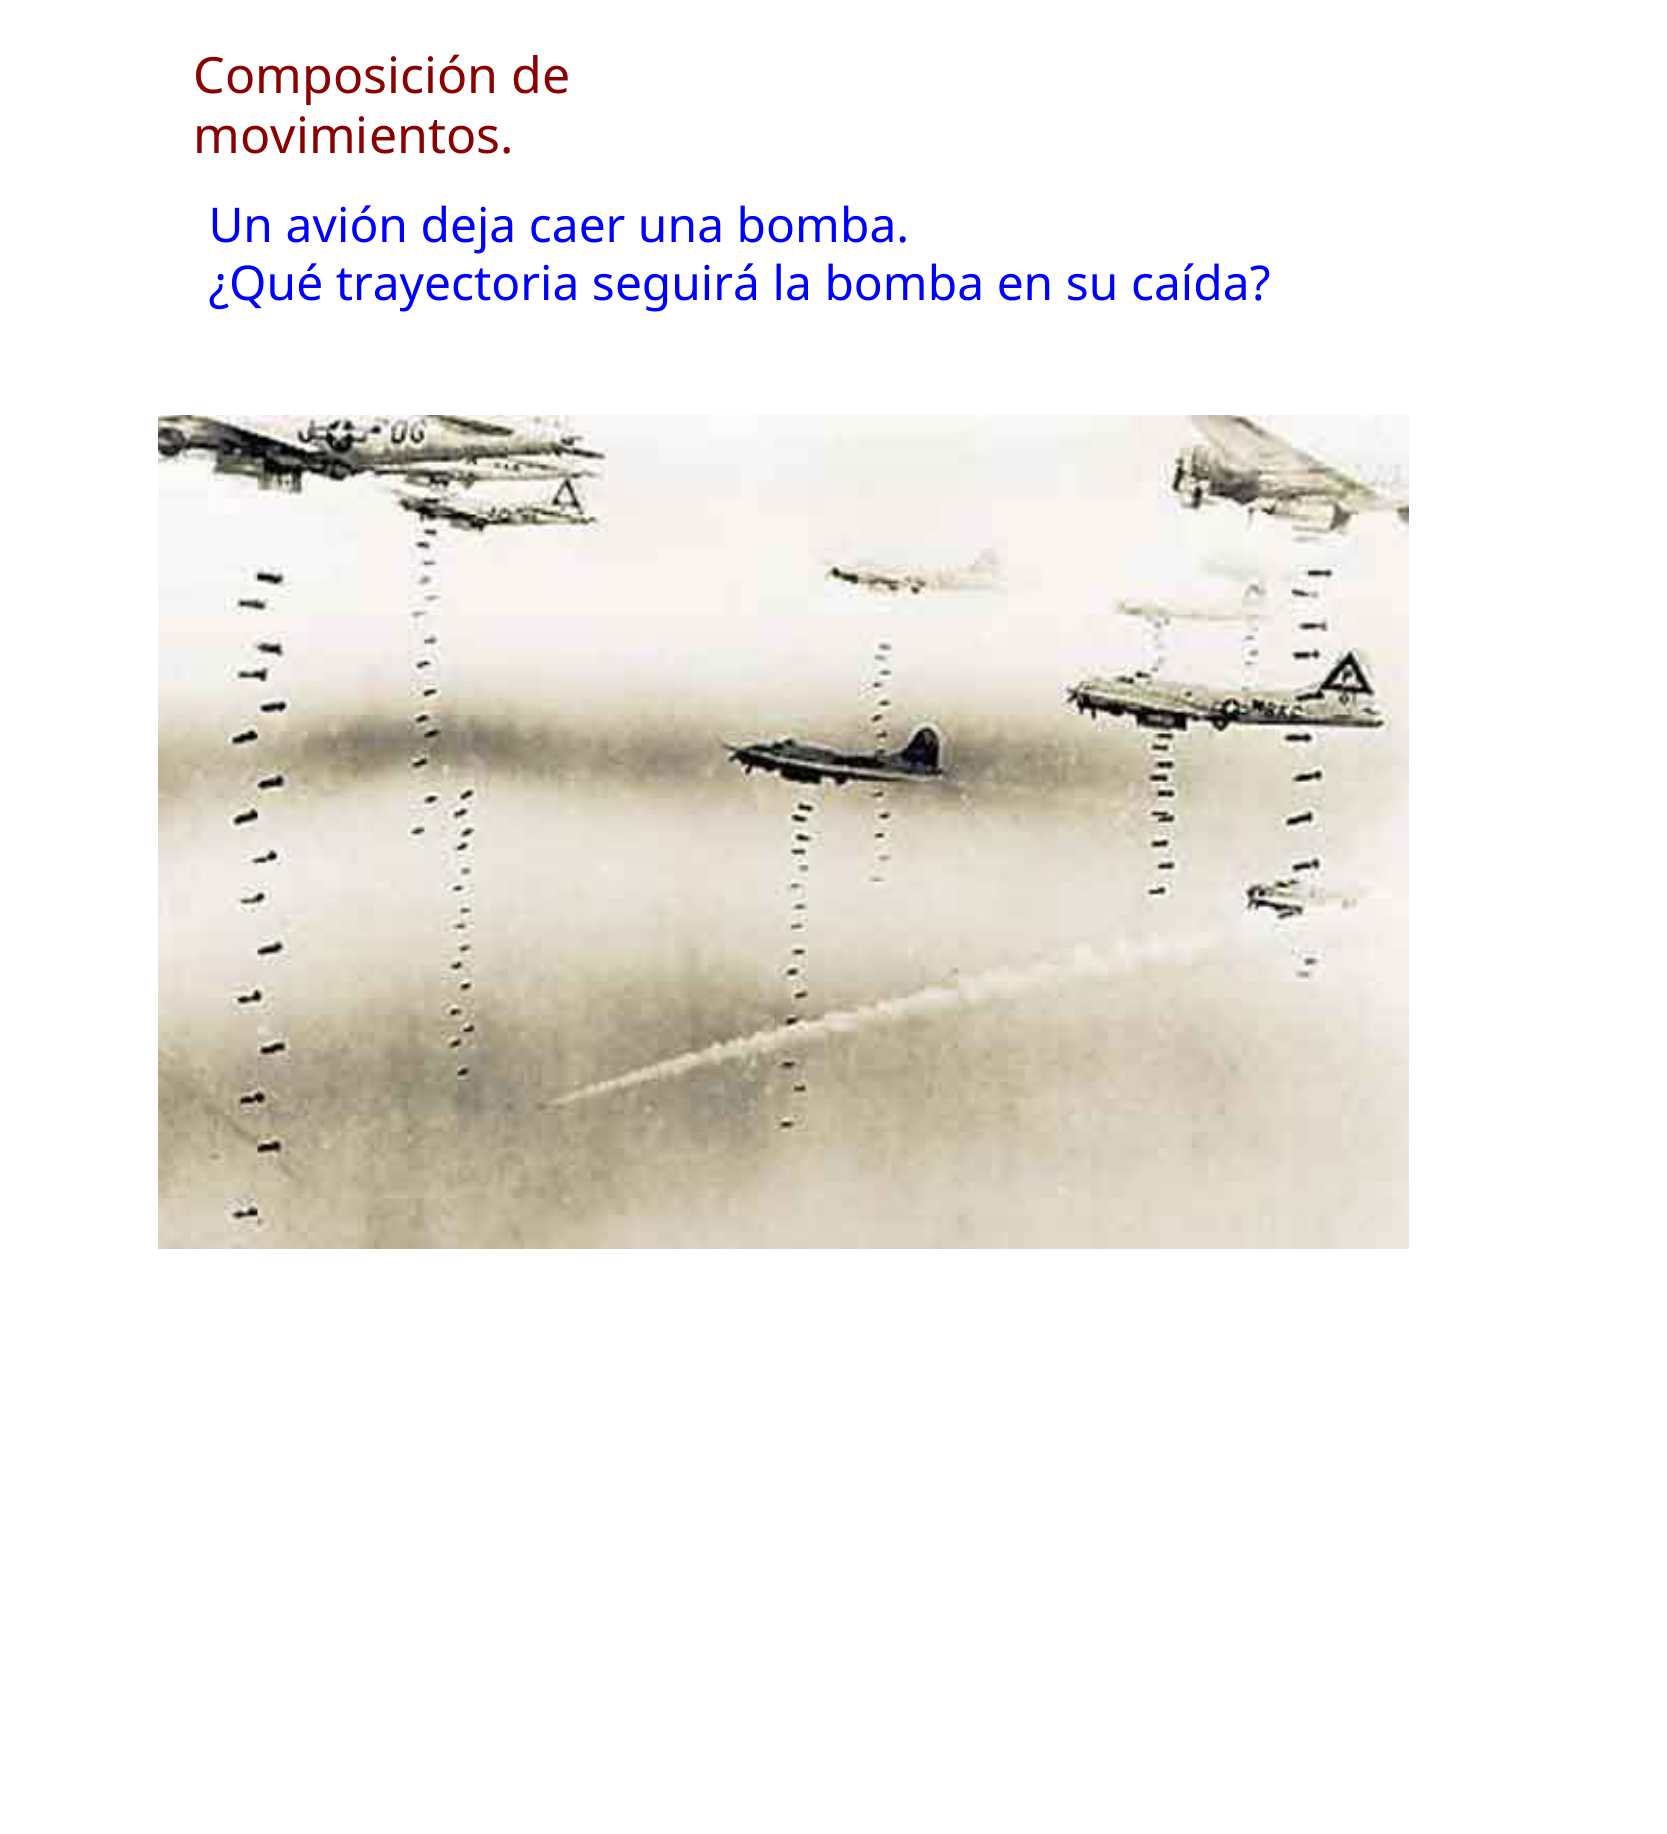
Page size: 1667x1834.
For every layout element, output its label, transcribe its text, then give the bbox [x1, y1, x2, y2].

text_box Un avión deja caer una bomba. ¿Qué trayectoria seguirá la bomba en su caída? [193, 187, 1373, 318]
picture [158, 415, 1409, 1249]
text_box Composición de movimientos. [179, 35, 917, 171]
